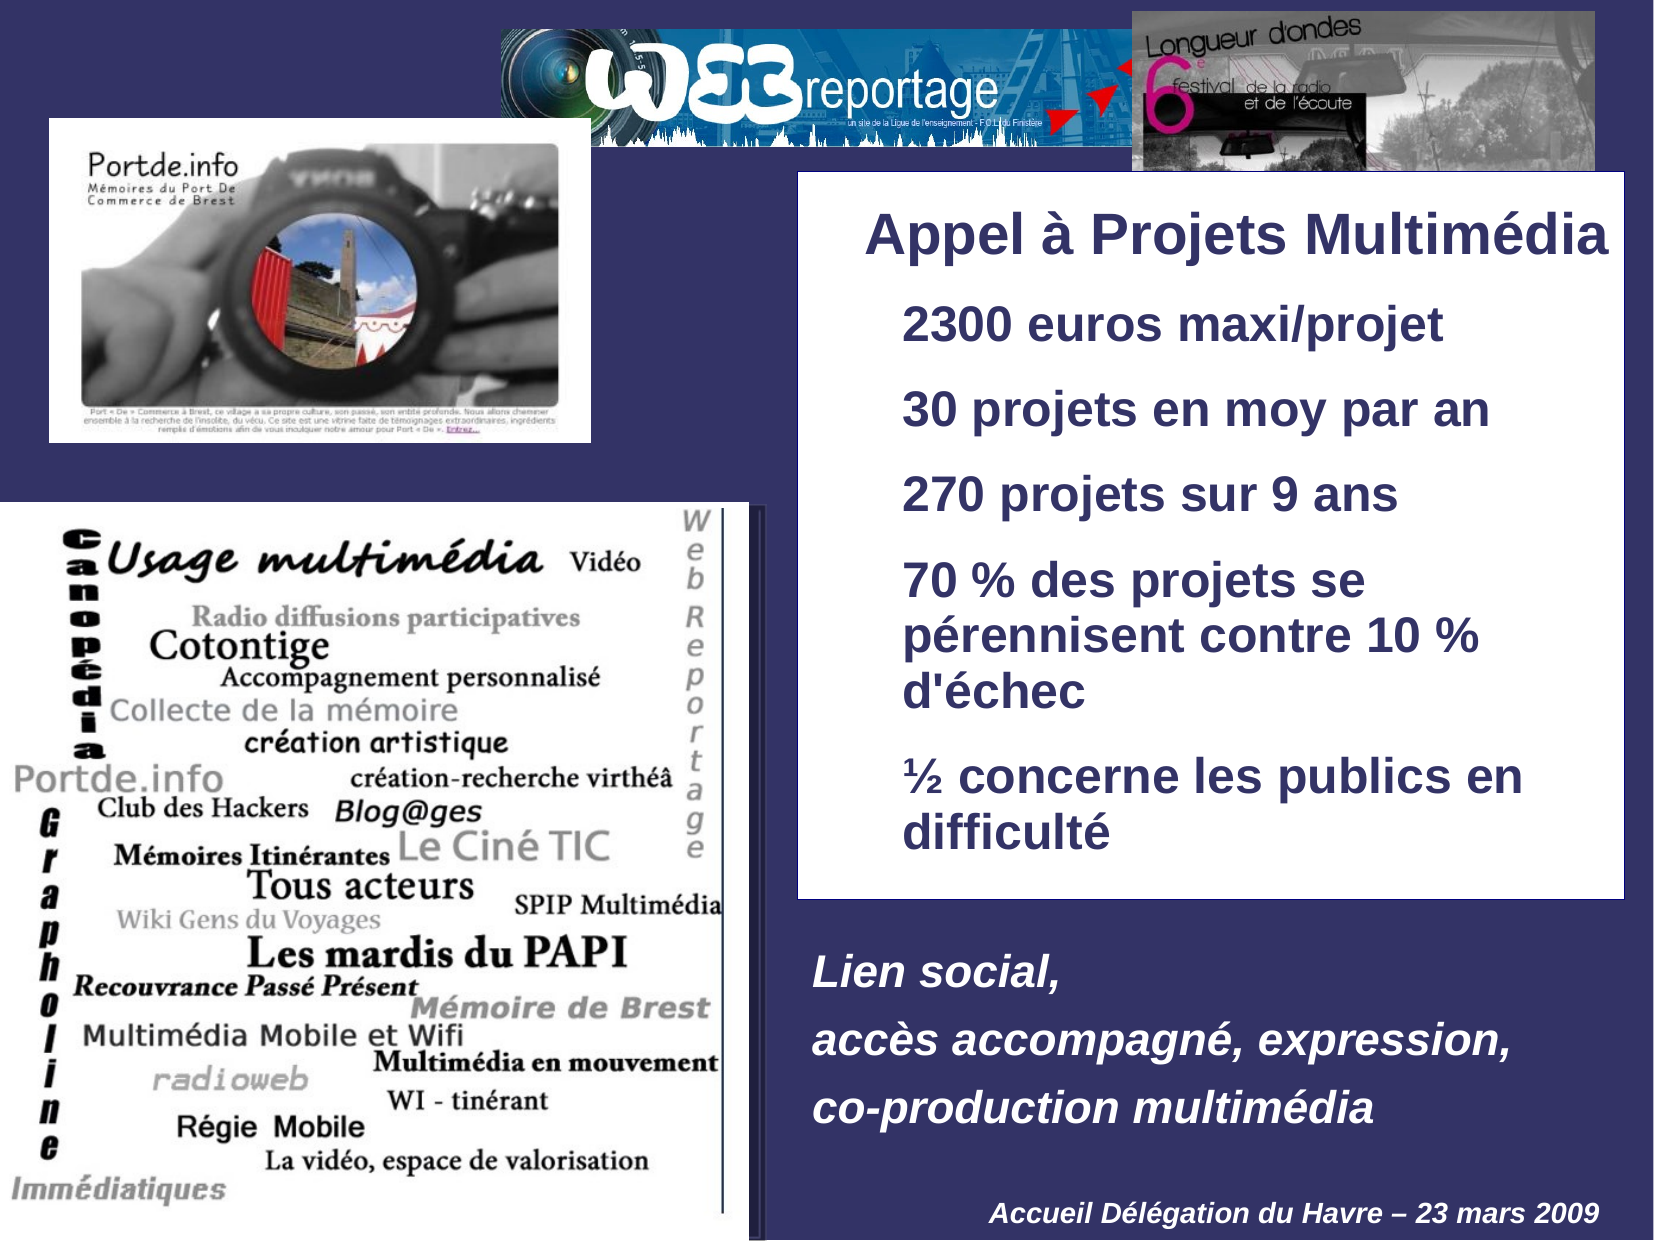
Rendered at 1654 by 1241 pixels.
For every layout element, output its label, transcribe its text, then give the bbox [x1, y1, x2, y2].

picture [49, 11, 1595, 443]
picture [0, 507, 743, 1235]
text_box Lien social, accès accompagné, expression, co-production multimédia [797, 938, 1625, 1211]
text_box [797, 171, 1625, 900]
list Appel à Projets Multimédia 2300 euros maxi/projet 30 projets en moy par an 270 projets sur 9 ans 70 % des projets se pérennisent contre 10 % d'échec ½ concerne les publics en difficulté [831, 201, 1625, 938]
